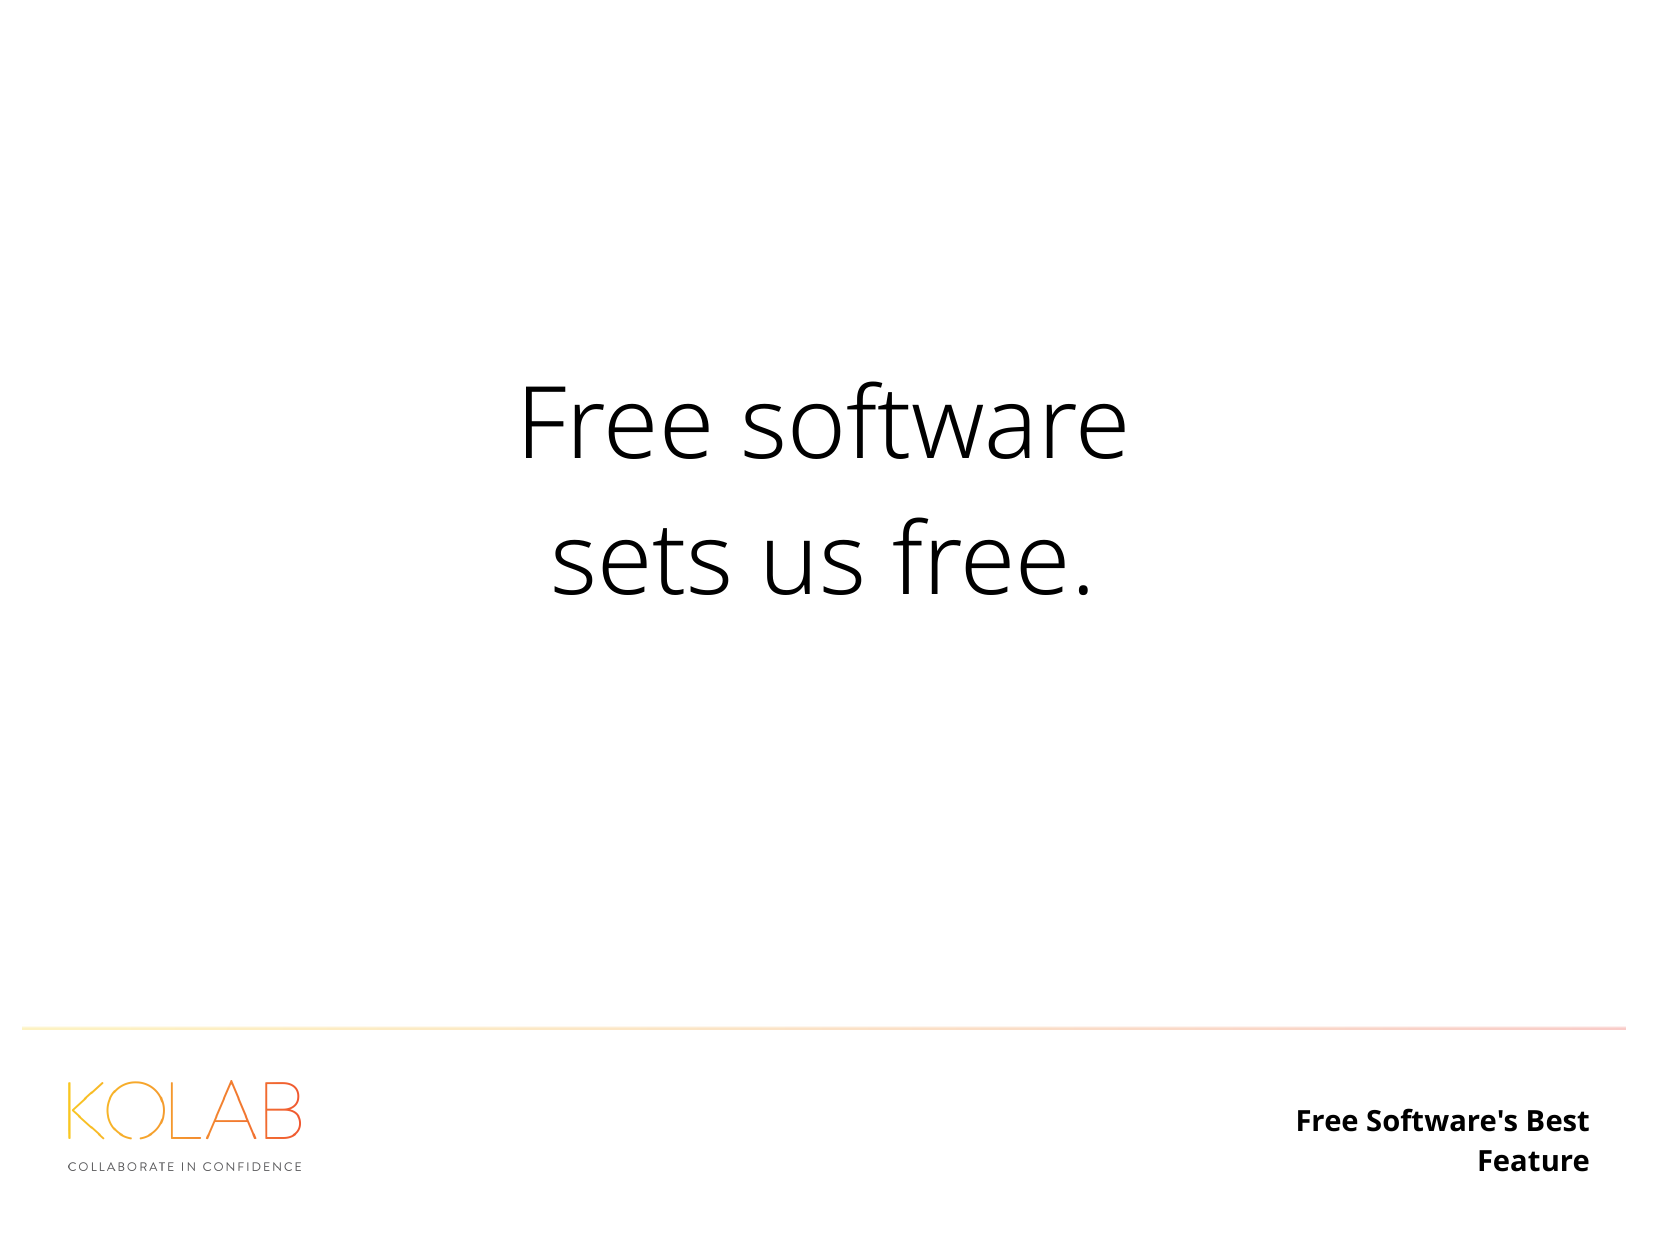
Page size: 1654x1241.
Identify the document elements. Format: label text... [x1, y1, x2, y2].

title Free software sets us free. [79, 371, 1568, 605]
picture [22, 1023, 1626, 1030]
picture [68, 1080, 301, 1171]
